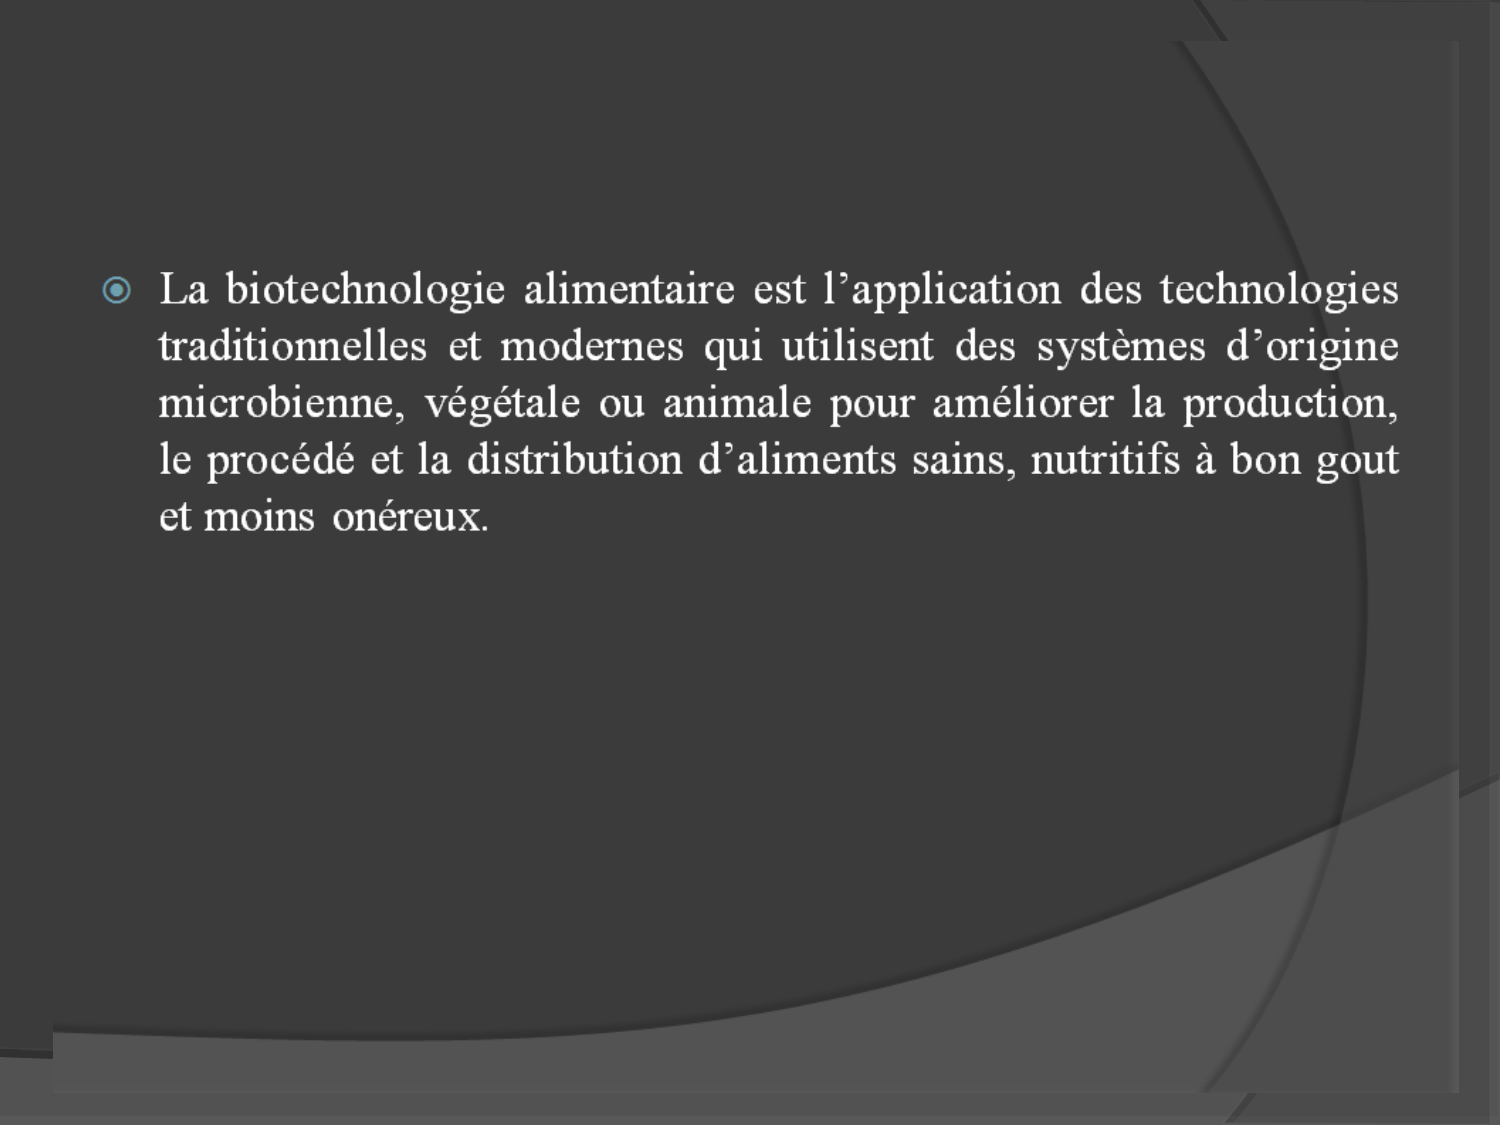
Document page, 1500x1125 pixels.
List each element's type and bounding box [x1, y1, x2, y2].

picture [53, 41, 1459, 1093]
